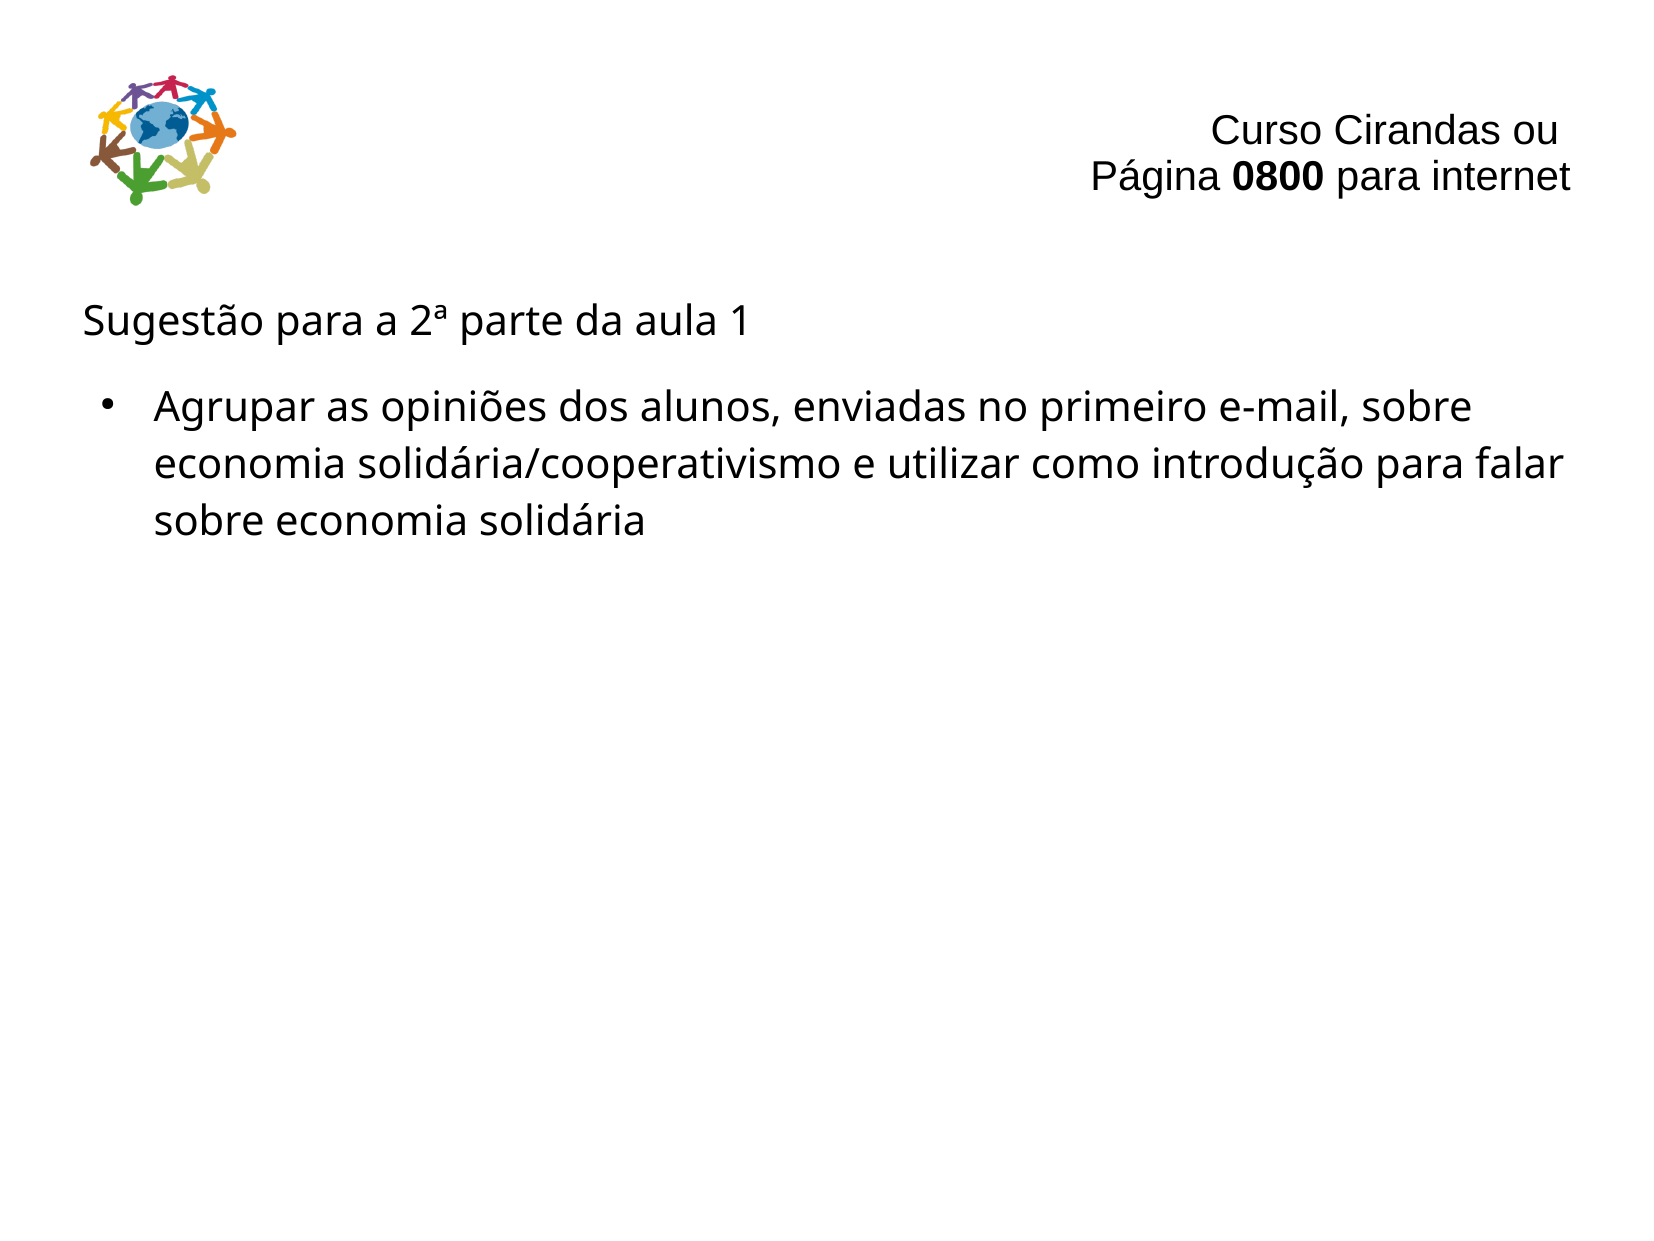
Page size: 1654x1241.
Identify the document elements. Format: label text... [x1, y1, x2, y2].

title Curso Cirandas ou Página 0800 para internet [82, 49, 1571, 257]
list Sugestão para a 2ª parte da aula 1 Agrupar as opiniões dos alunos, enviadas no primeiro e-mail, sobre economia solidária/cooperativismo e utilizar como introdução para falar sobre economia solidária [82, 290, 1571, 1109]
